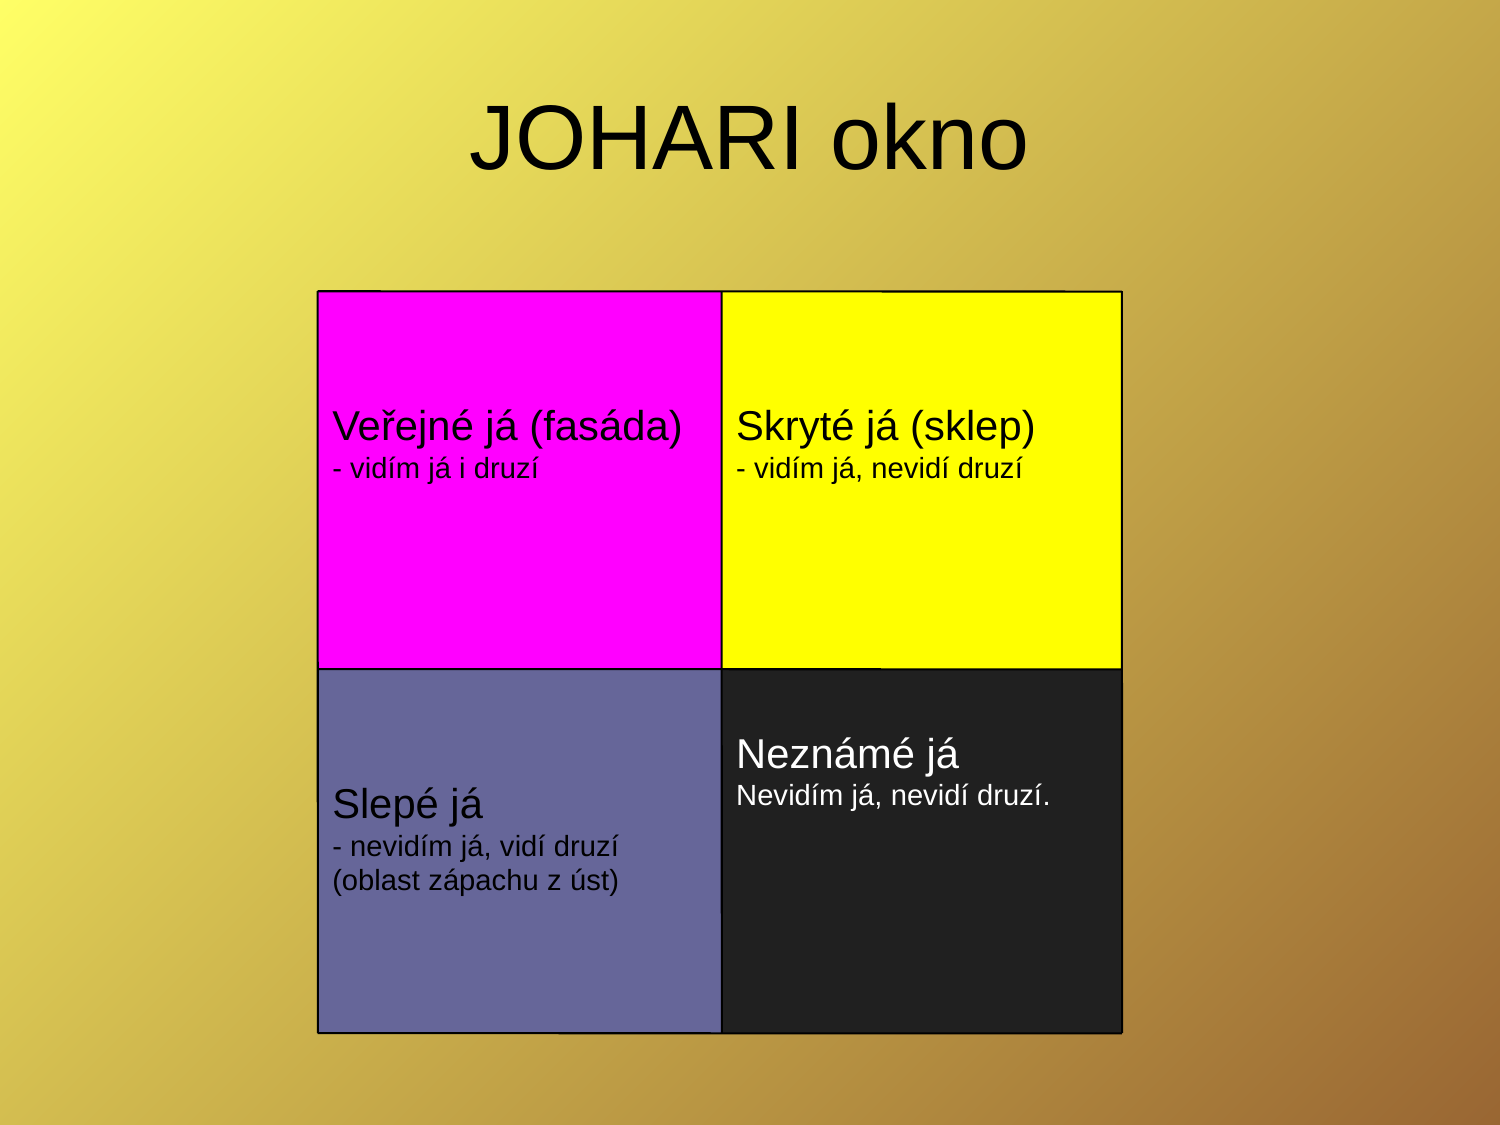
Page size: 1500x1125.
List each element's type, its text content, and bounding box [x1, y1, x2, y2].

title JOHARI okno‏ [75, 13, 1425, 265]
text_box Veřejné já (fasáda) - vidím já i druzí [319, 293, 720, 668]
text_box Neznámé já Nevidím já, nevidí druzí. [723, 671, 1121, 1032]
text_box Skryté já (sklep)‏ - vidím já, nevidí druzí [723, 293, 1120, 668]
text_box Slepé já - nevidím já, vidí druzí (oblast zápachu z úst)‏ [319, 671, 720, 1032]
